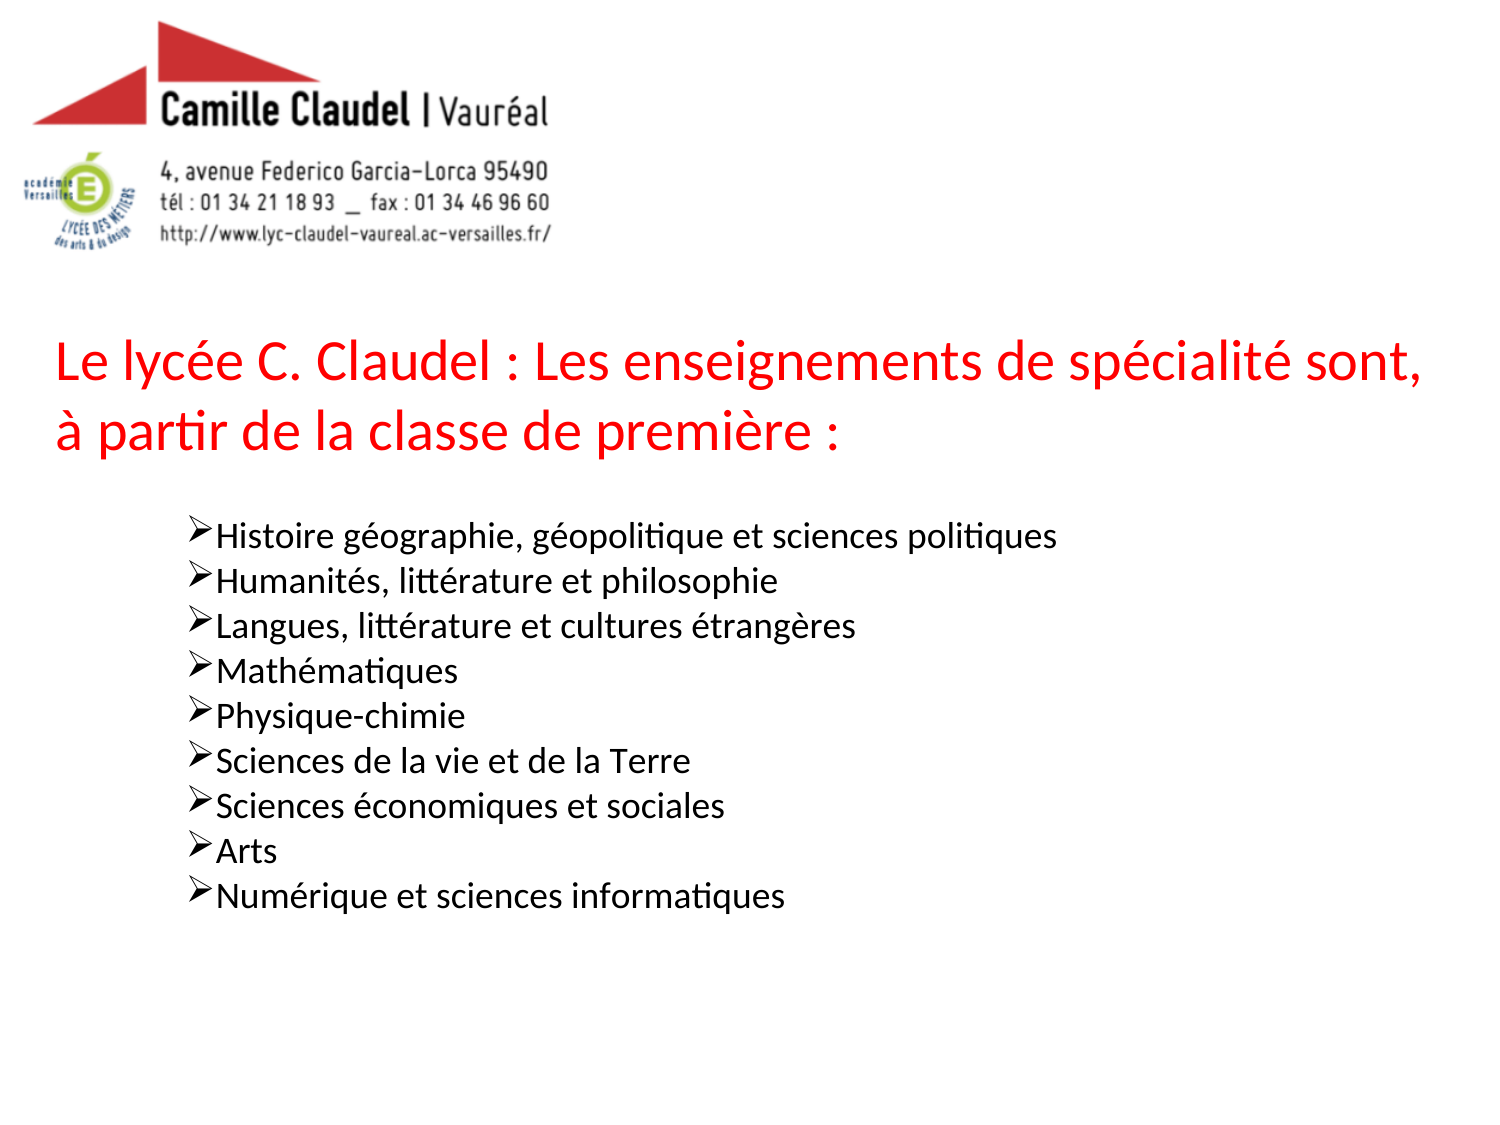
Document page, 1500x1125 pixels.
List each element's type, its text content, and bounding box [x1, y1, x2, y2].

text_box Le lycée C. Claudel : Les enseignements de spécialité sont, à partir de la classe de première : [41, 314, 1471, 470]
text_box Histoire géographie, géopolitique et sciences politiques Humanités, littérature et philosophie Langues, littérature et cultures étrangères Mathématiques Physique-chimie Sciences de la vie et de la Terre Sciences économiques et sociales Arts Numérique et sciences informatiques [171, 503, 1424, 1014]
picture [0, 0, 580, 274]
